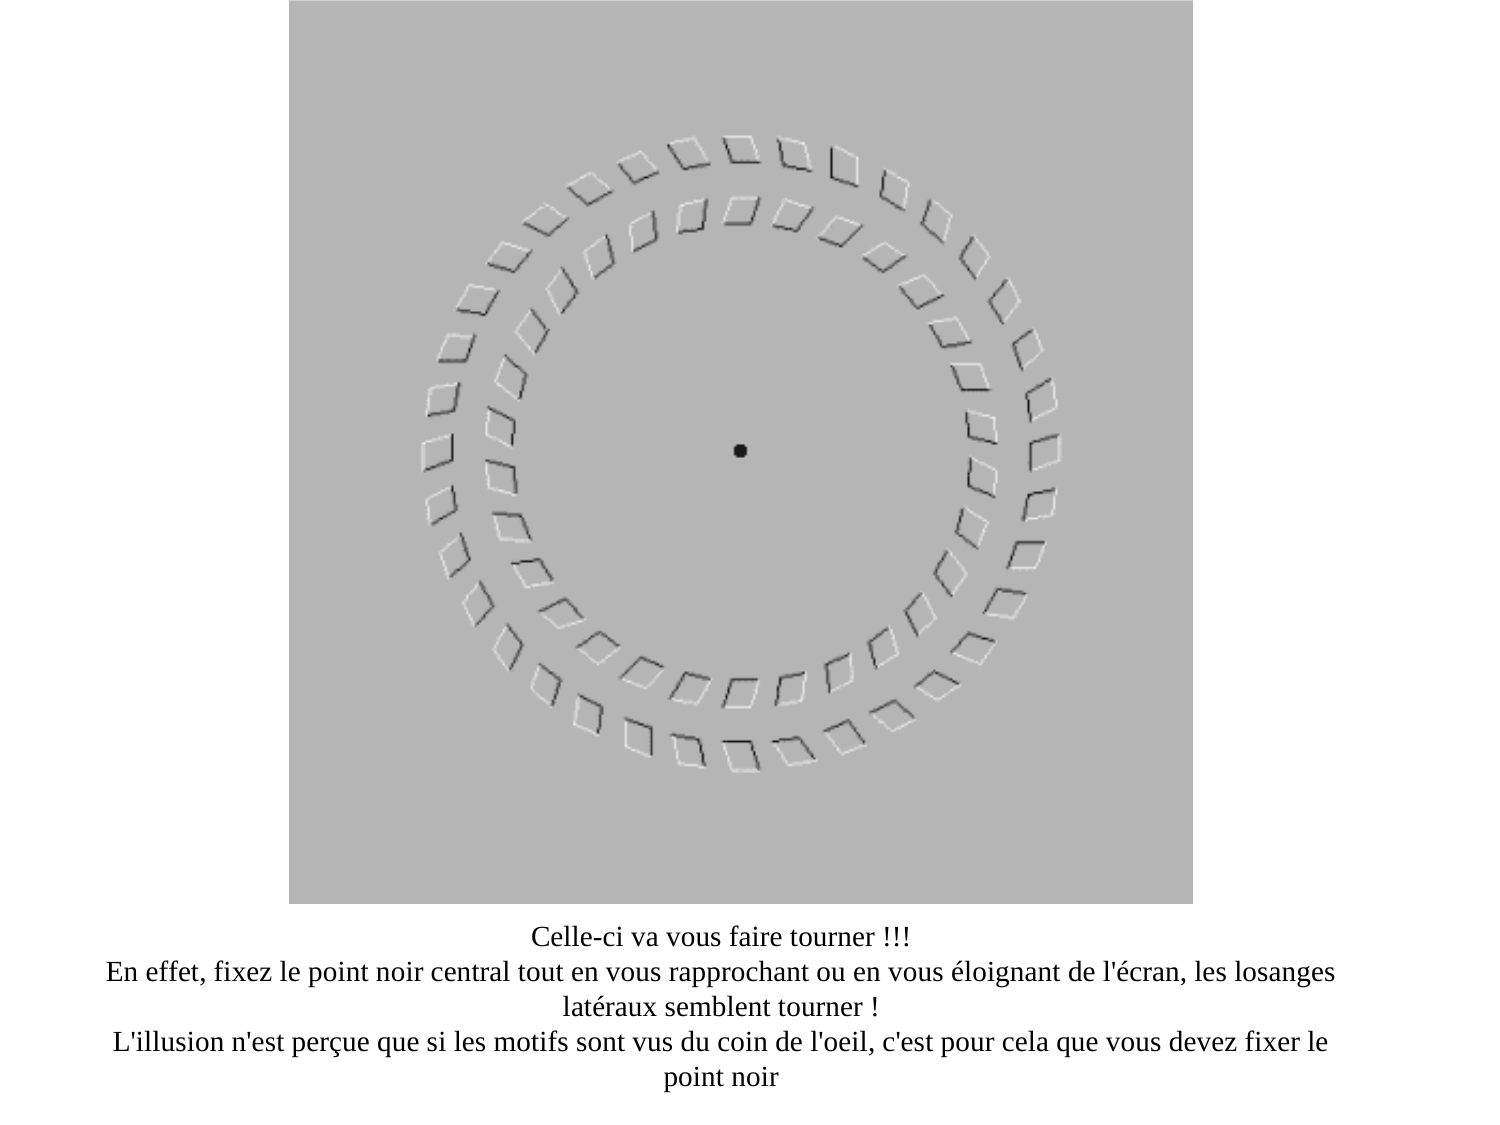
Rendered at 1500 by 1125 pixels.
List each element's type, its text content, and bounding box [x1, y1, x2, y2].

text_box Celle-ci va vous faire tourner !!! En effet, fixez le point noir central tout en vous rapprochant ou en vous éloignant de l'écran, les losanges latéraux semblent tourner ! L'illusion n'est perçue que si les motifs sont vus du coin de l'oeil, c'est pour cela que vous devez fixer le point noir [64, 909, 1378, 1100]
picture [289, 0, 1193, 904]
